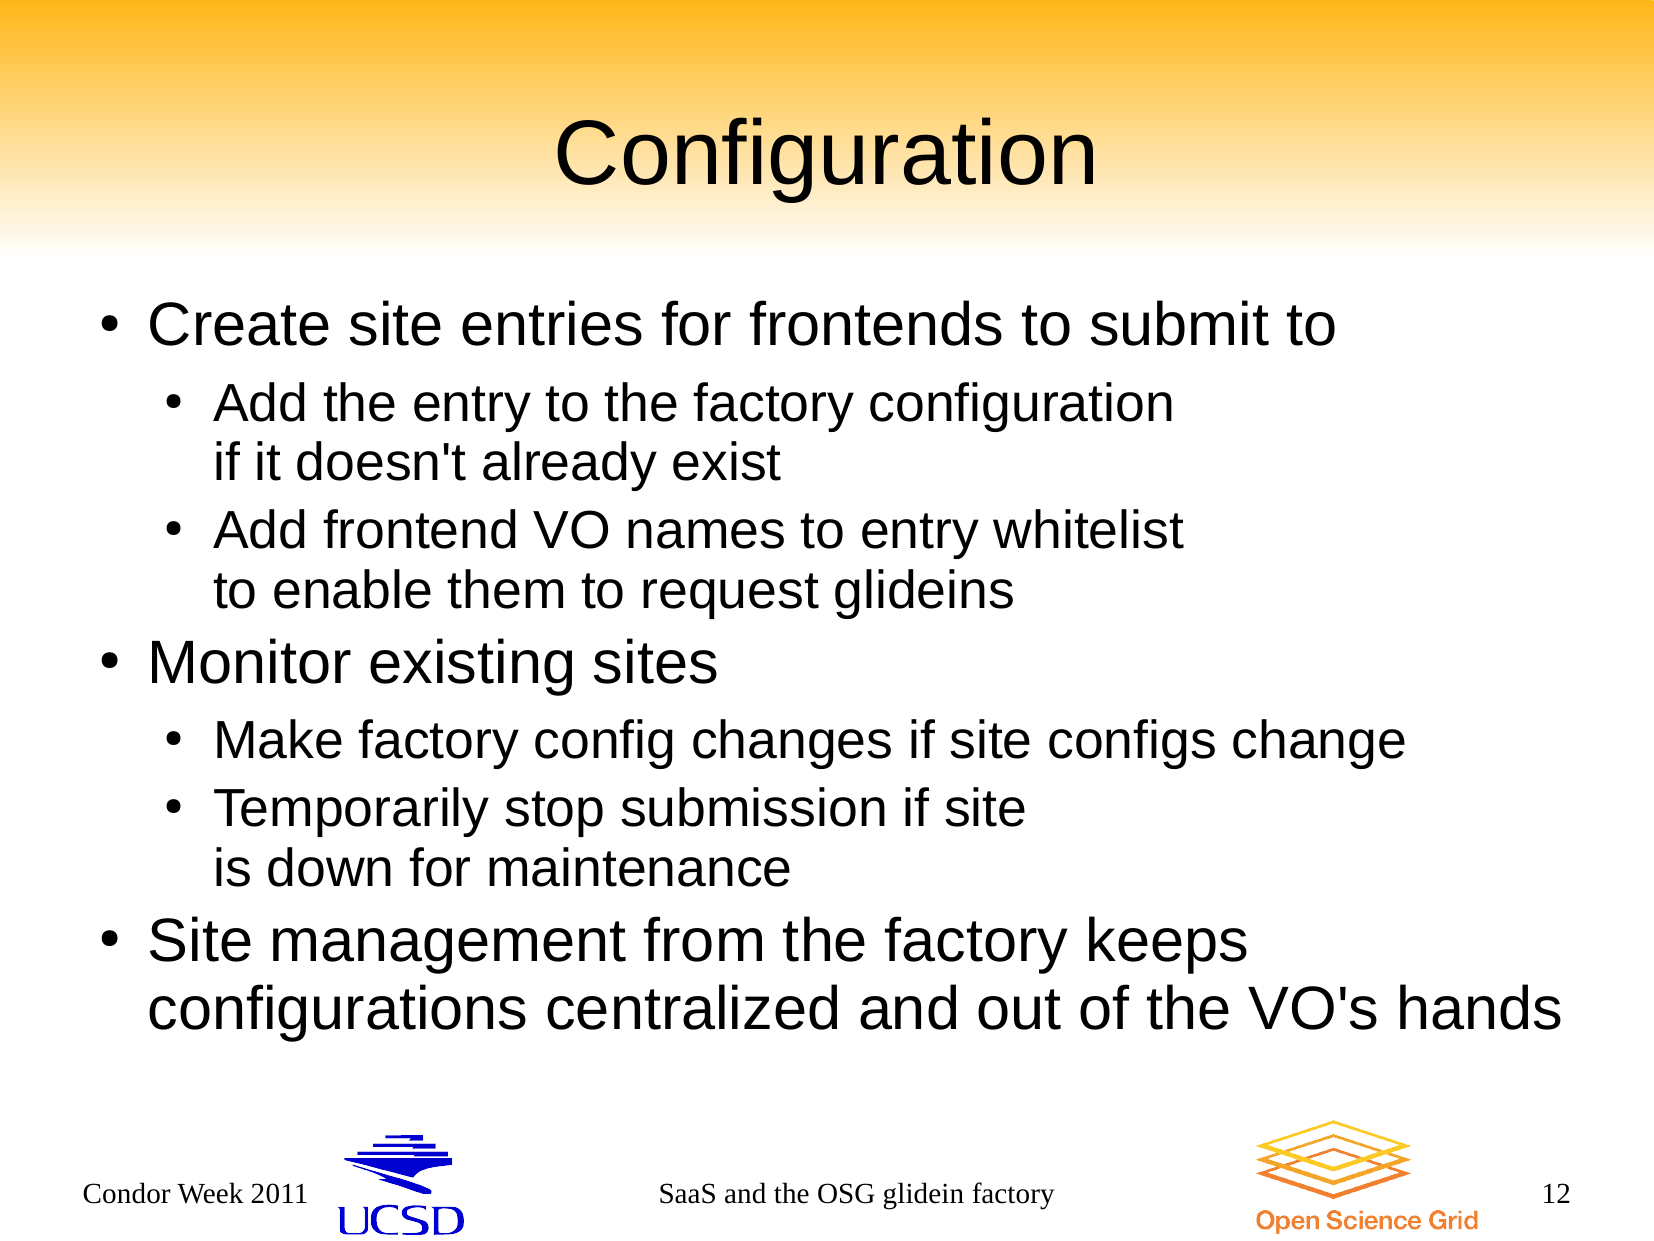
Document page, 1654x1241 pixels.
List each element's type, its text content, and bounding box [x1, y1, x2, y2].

picture [1255, 1120, 1478, 1234]
picture [337, 1135, 464, 1235]
title Configuration [82, 56, 1571, 250]
list Create site entries for frontends to submit to Add the entry to the factory configuration if it doesn't already exist Add frontend VO names to entry whitelist to enable them to request glideins Monitor existing sites Make factory config changes if site configs change Temporarily stop submission if site is down for maintenance Site management from the factory keeps configurations centralized and out of the VO's hands [82, 290, 1571, 1109]
